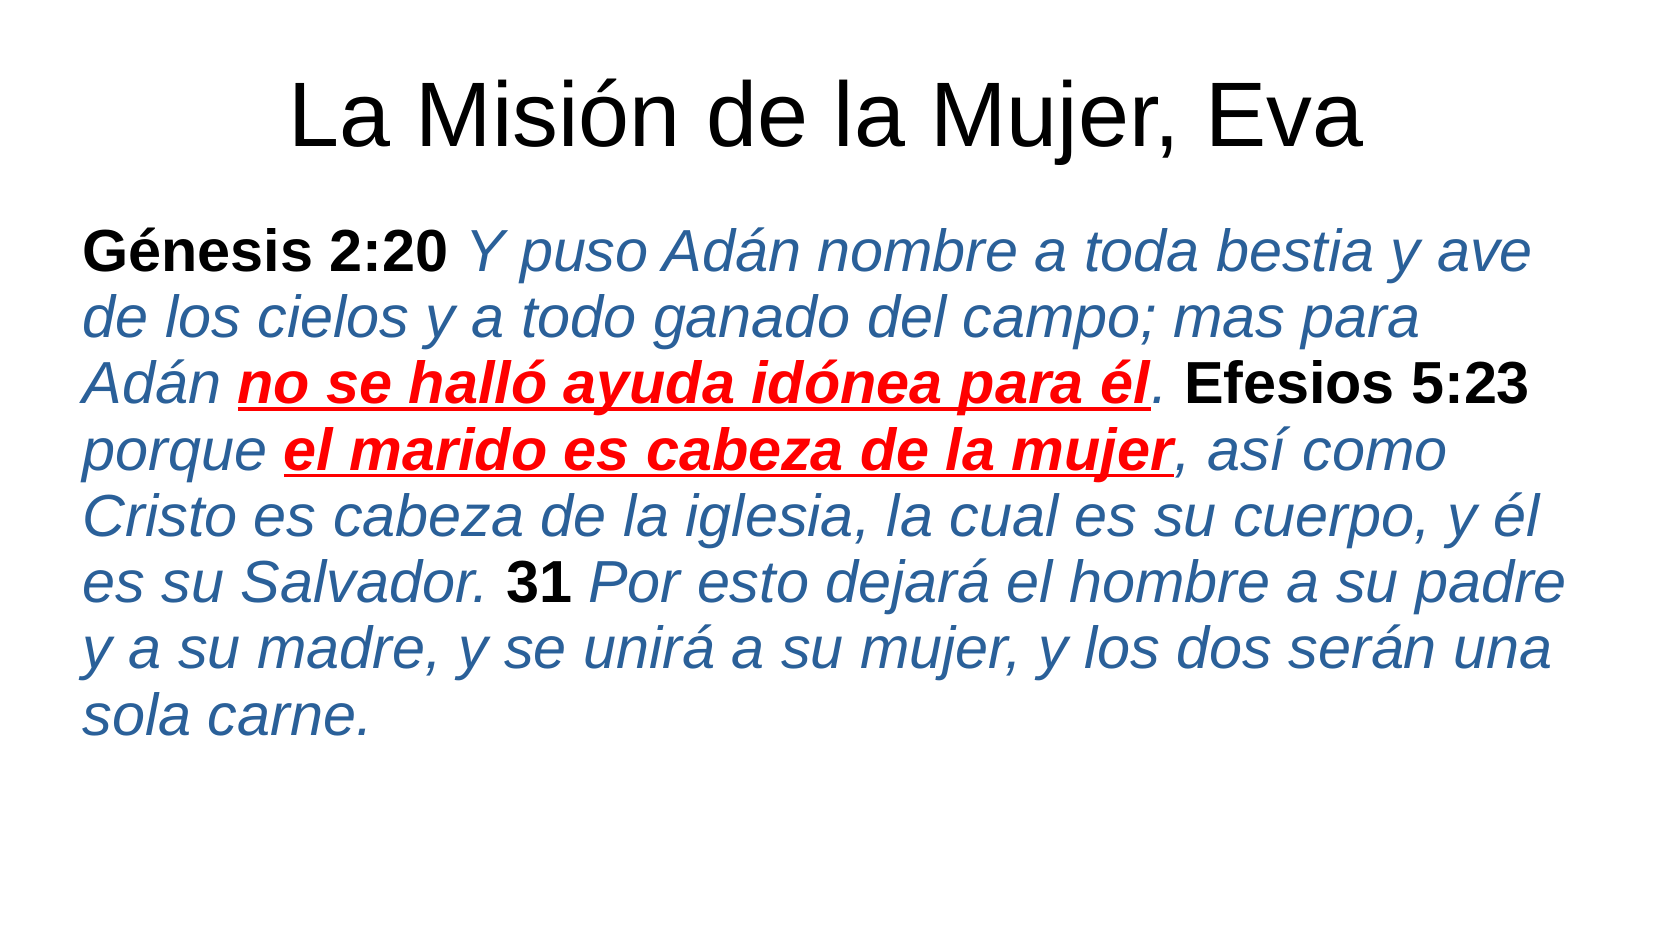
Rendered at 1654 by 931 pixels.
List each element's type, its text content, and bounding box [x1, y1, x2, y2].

title La Misión de la Mujer, Eva [82, 37, 1571, 193]
list Génesis 2:20 Y puso Adán nombre a toda bestia y ave de los cielos y a todo ganado del campo; mas para Adán no se halló ayuda idónea para él. Efesios 5:23 porque el marido es cabeza de la mujer, así como Cristo es cabeza de la iglesia, la cual es su cuerpo, y él es su Salvador. 31 Por esto dejará el hombre a su padre y a su madre, y se unirá a su mujer, y los dos serán una sola carne. [82, 217, 1571, 758]
